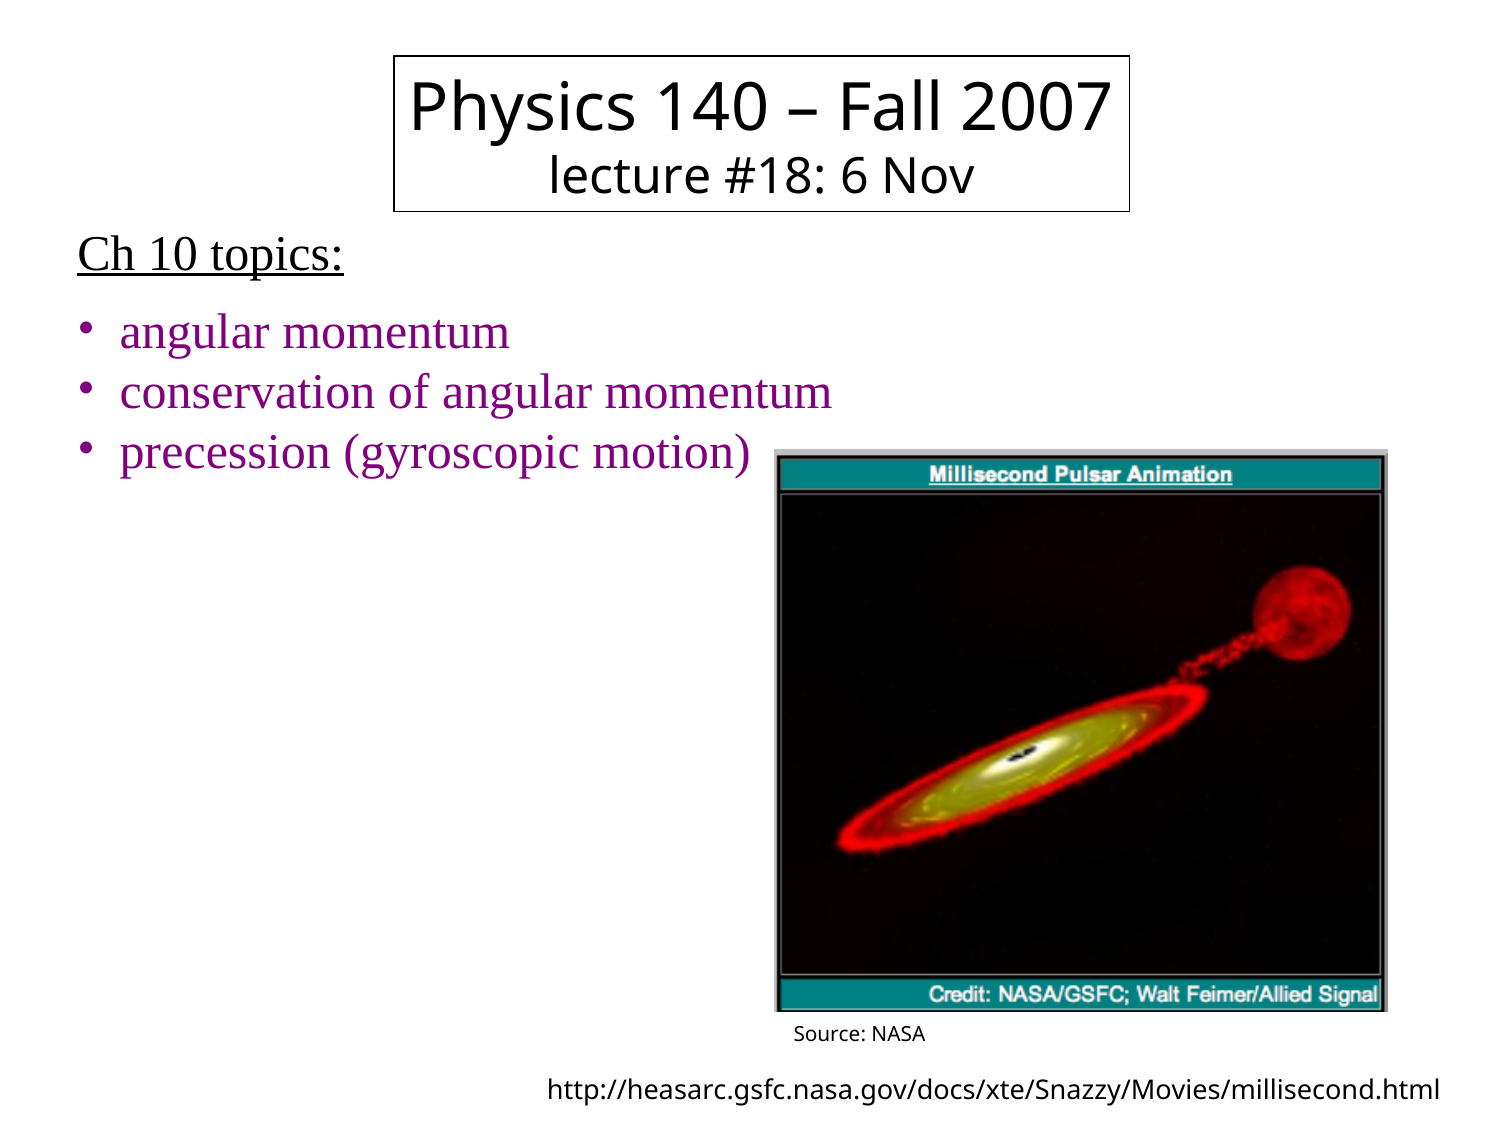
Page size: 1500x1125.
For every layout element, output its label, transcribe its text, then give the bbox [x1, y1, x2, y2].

text_box Source: NASA [778, 1012, 941, 1053]
picture [774, 449, 1388, 1012]
text_box Physics 140 – Fall 2007 lecture #18: 6 Nov [393, 55, 1130, 212]
text_box Ch 10 topics: angular momentum conservation of angular momentum precession (gyroscopic motion) [62, 212, 1413, 486]
text_box http://heasarc.gsfc.nasa.gov/docs/xte/Snazzy/Movies/millisecond.html [532, 1064, 1456, 1113]
